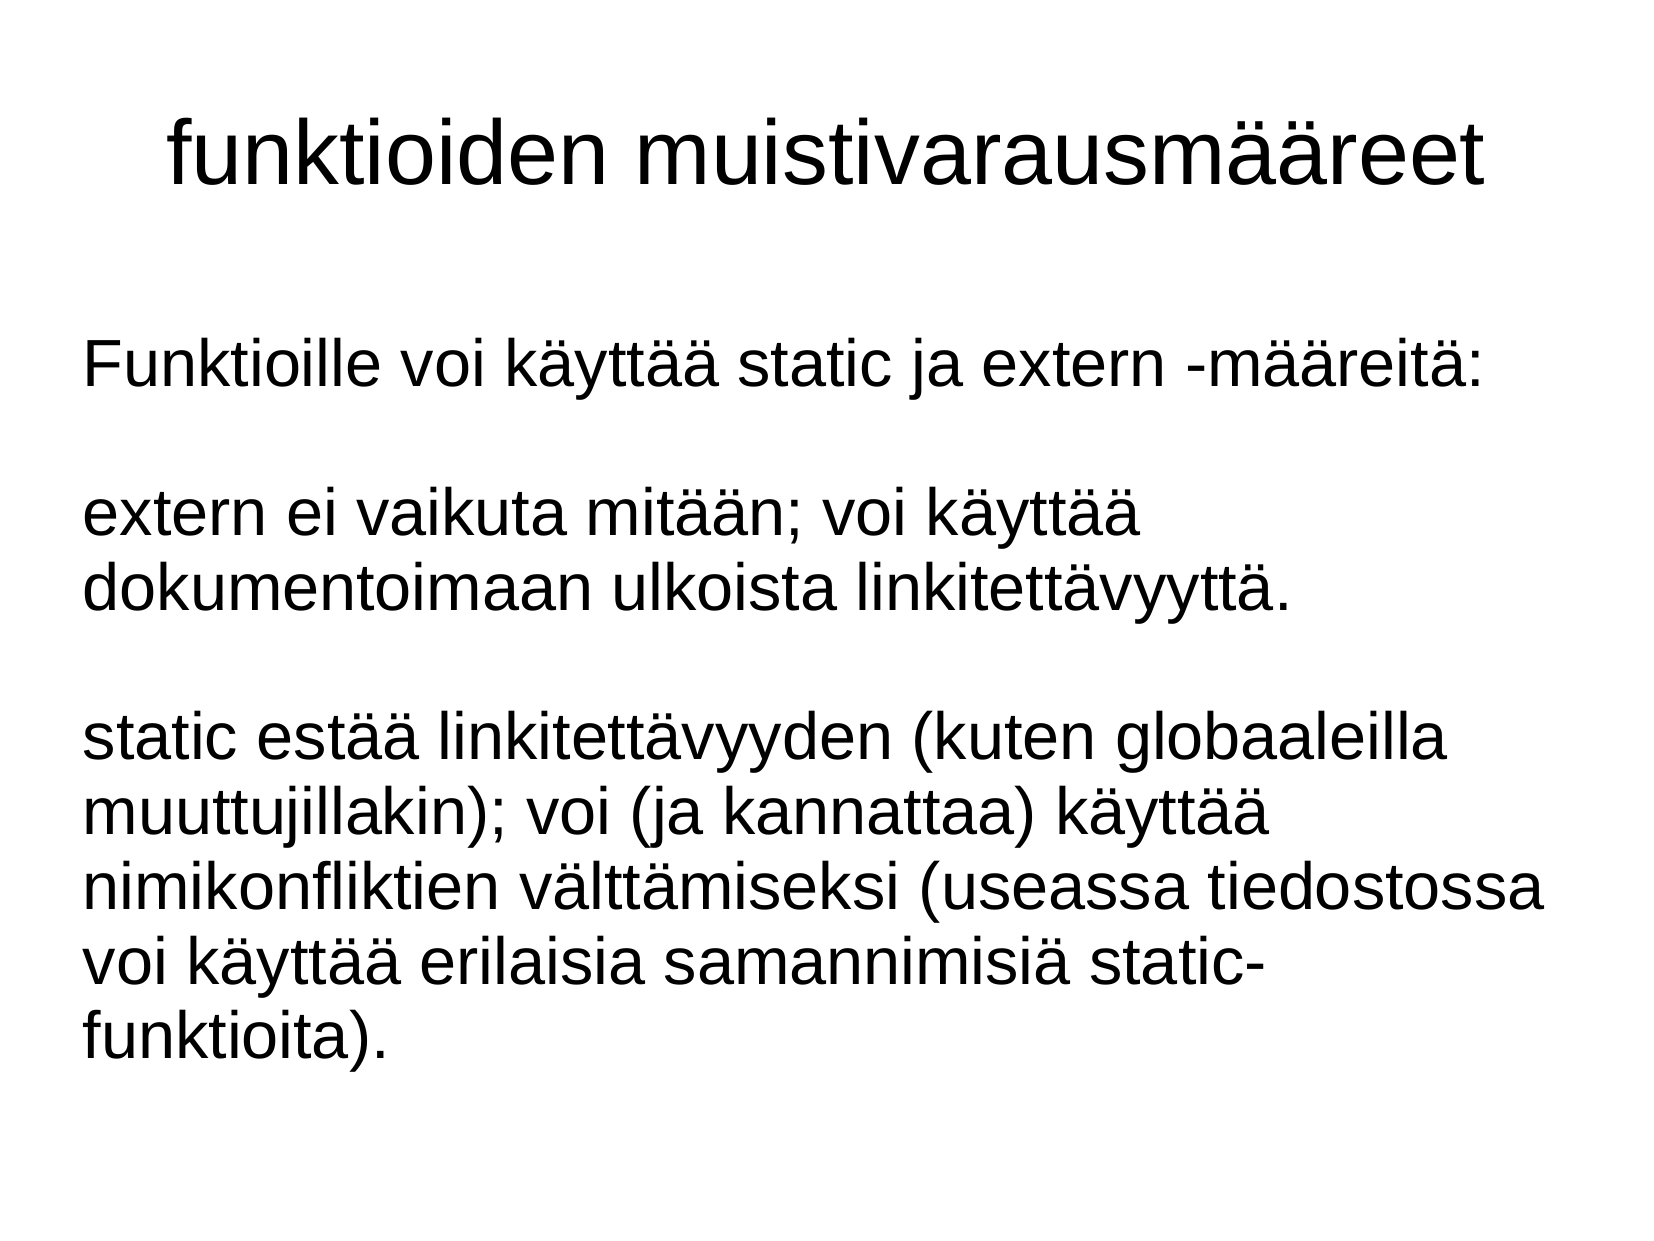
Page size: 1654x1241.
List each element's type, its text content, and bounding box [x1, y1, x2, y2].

title funktioiden muistivarausmääreet [82, 56, 1571, 250]
subtitle Funktioille voi käyttää static ja extern -määreitä: extern ei vaikuta mitään; voi käyttää dokumentoimaan ulkoista linkitettävyyttä. static estää linkitettävyyden (kuten globaaleilla muuttujillakin); voi (ja kannattaa) käyttää nimikonfliktien välttämiseksi (useassa tiedostossa voi käyttää erilaisia samannimisiä static-funktioita). [82, 297, 1571, 1102]
